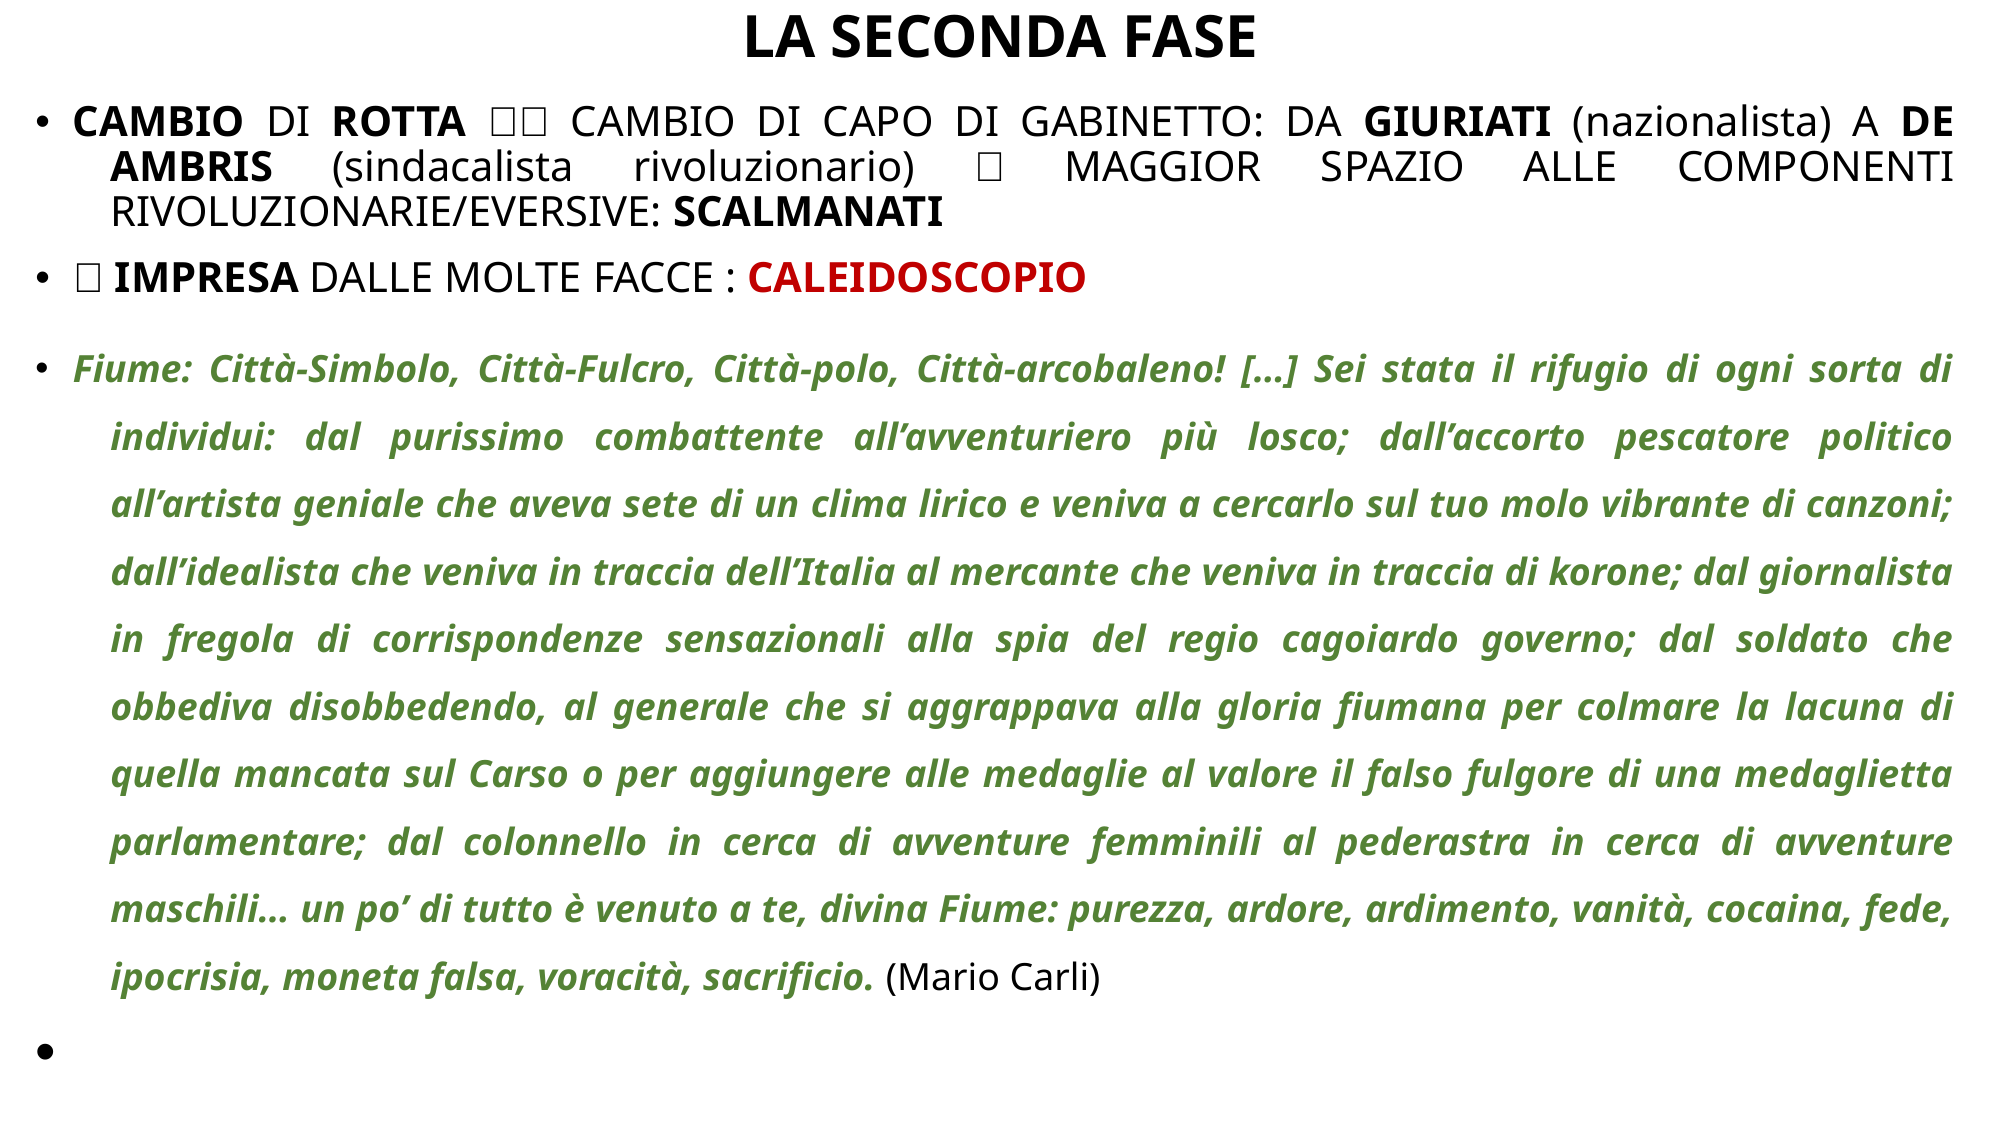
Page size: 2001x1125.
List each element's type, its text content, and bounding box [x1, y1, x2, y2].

title LA SECONDA FASE [137, 0, 1863, 72]
list CAMBIO DI ROTTA  CAMBIO DI CAPO DI GABINETTO: DA GIURIATI (nazionalista) A DE AMBRIS (sindacalista rivoluzionario)  MAGGIOR SPAZIO ALLE COMPONENTI RIVOLUZIONARIE/EVERSIVE: SCALMANATI  IMPRESA DALLE MOLTE FACCE : CALEIDOSCOPIO Fiume: Città-Simbolo, Città-Fulcro, Città-polo, Città-arcobaleno! […] Sei stata il rifugio di ogni sorta di individui: dal purissimo combattente all’avventuriero più losco; dall’accorto pescatore politico all’artista geniale che aveva sete di un clima lirico e veniva a cercarlo sul tuo molo vibrante di canzoni; dall’idealista che veniva in traccia dell’Italia al mercante che veniva in traccia di korone; dal giornalista in fregola di corrispondenze sensazionali alla spia del regio cagoiardo governo; dal soldato che obbediva disobbedendo, al generale che si aggrappava alla gloria fiumana per colmare la lacuna di quella mancata sul Carso o per aggiungere alle medaglie al valore il falso fulgore di una medaglietta parlamentare; dal colonnello in cerca di avventure femminili al pederastra in cerca di avventure maschili… un po’ di tutto è venuto a te, divina Fiume: purezza, ardore, ardimento, vanità, cocaina, fede, ipocrisia, moneta falsa, voracità, sacrificio. (Mario Carli) [20, 93, 1971, 1091]
